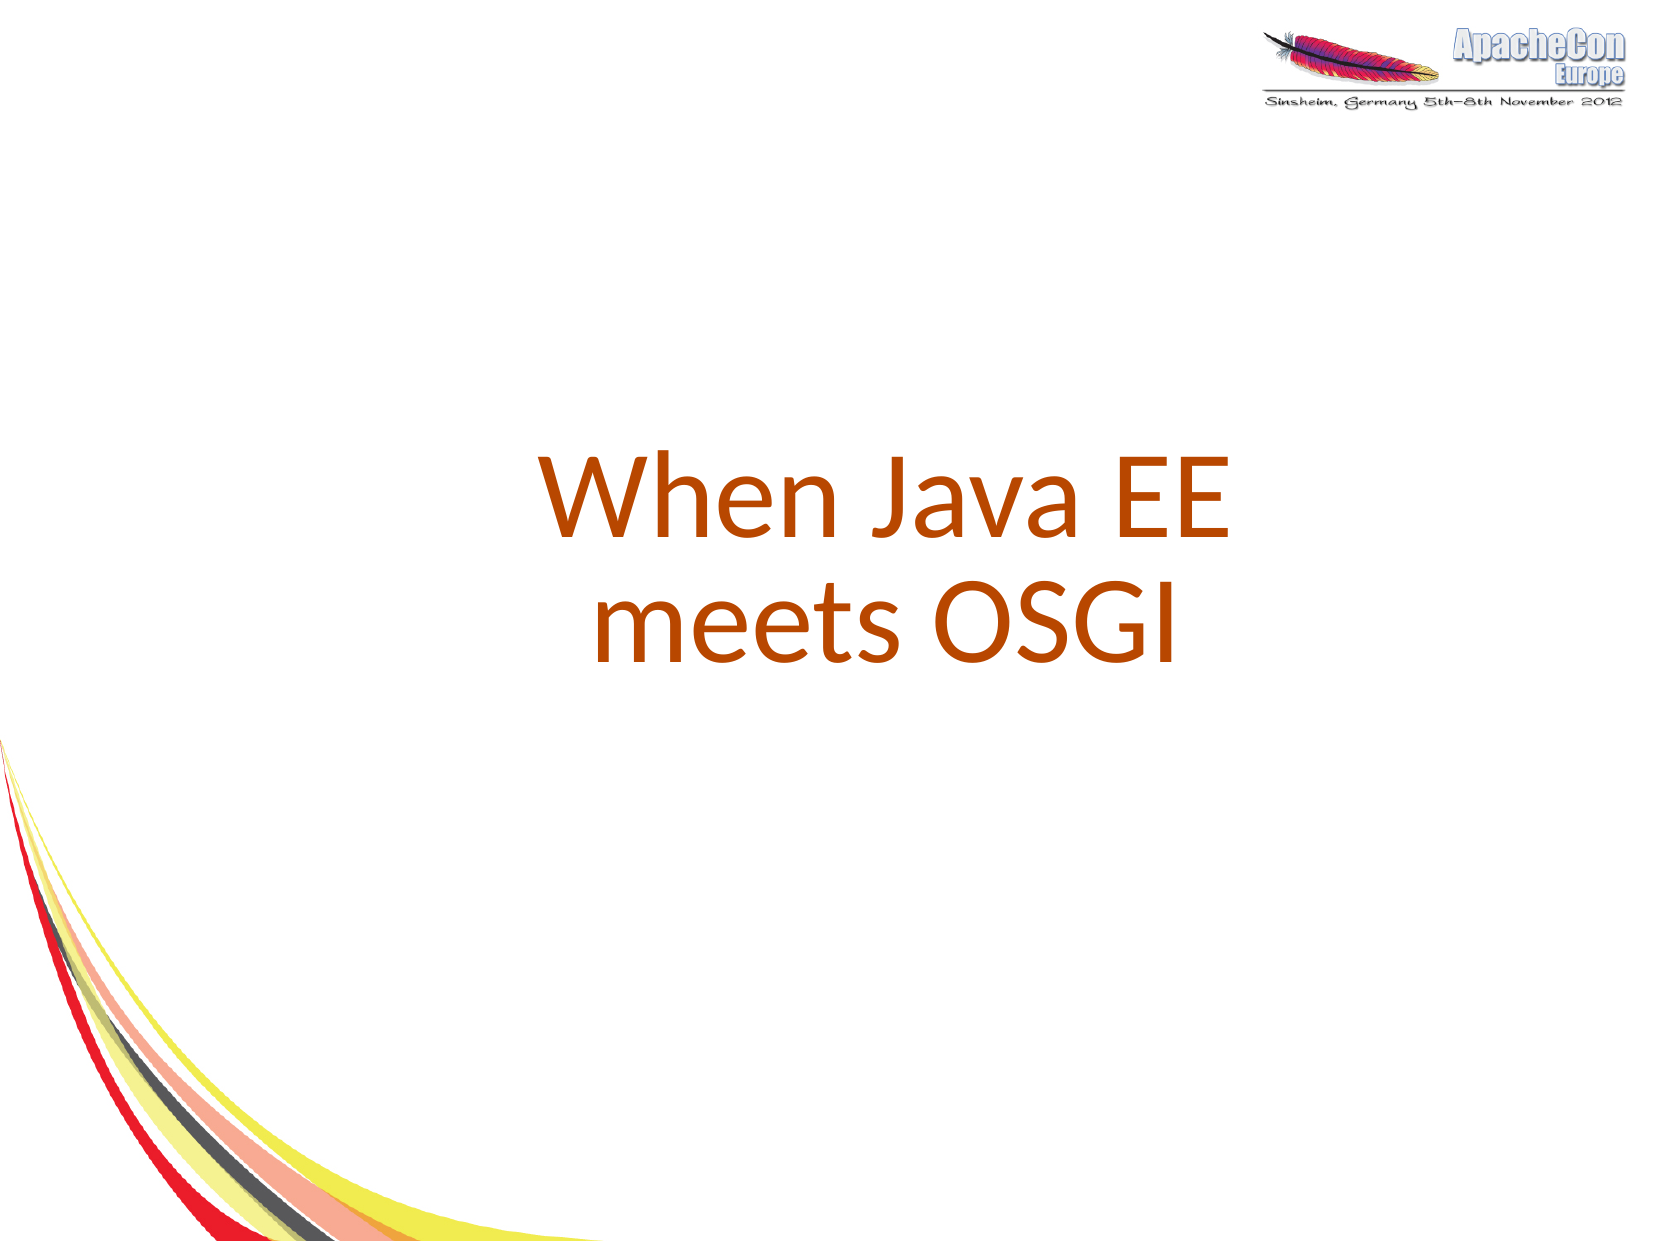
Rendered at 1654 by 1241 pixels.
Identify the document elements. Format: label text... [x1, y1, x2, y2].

picture [0, 0, 1654, 1241]
title When Java EE meets OSGI [206, 416, 1565, 722]
